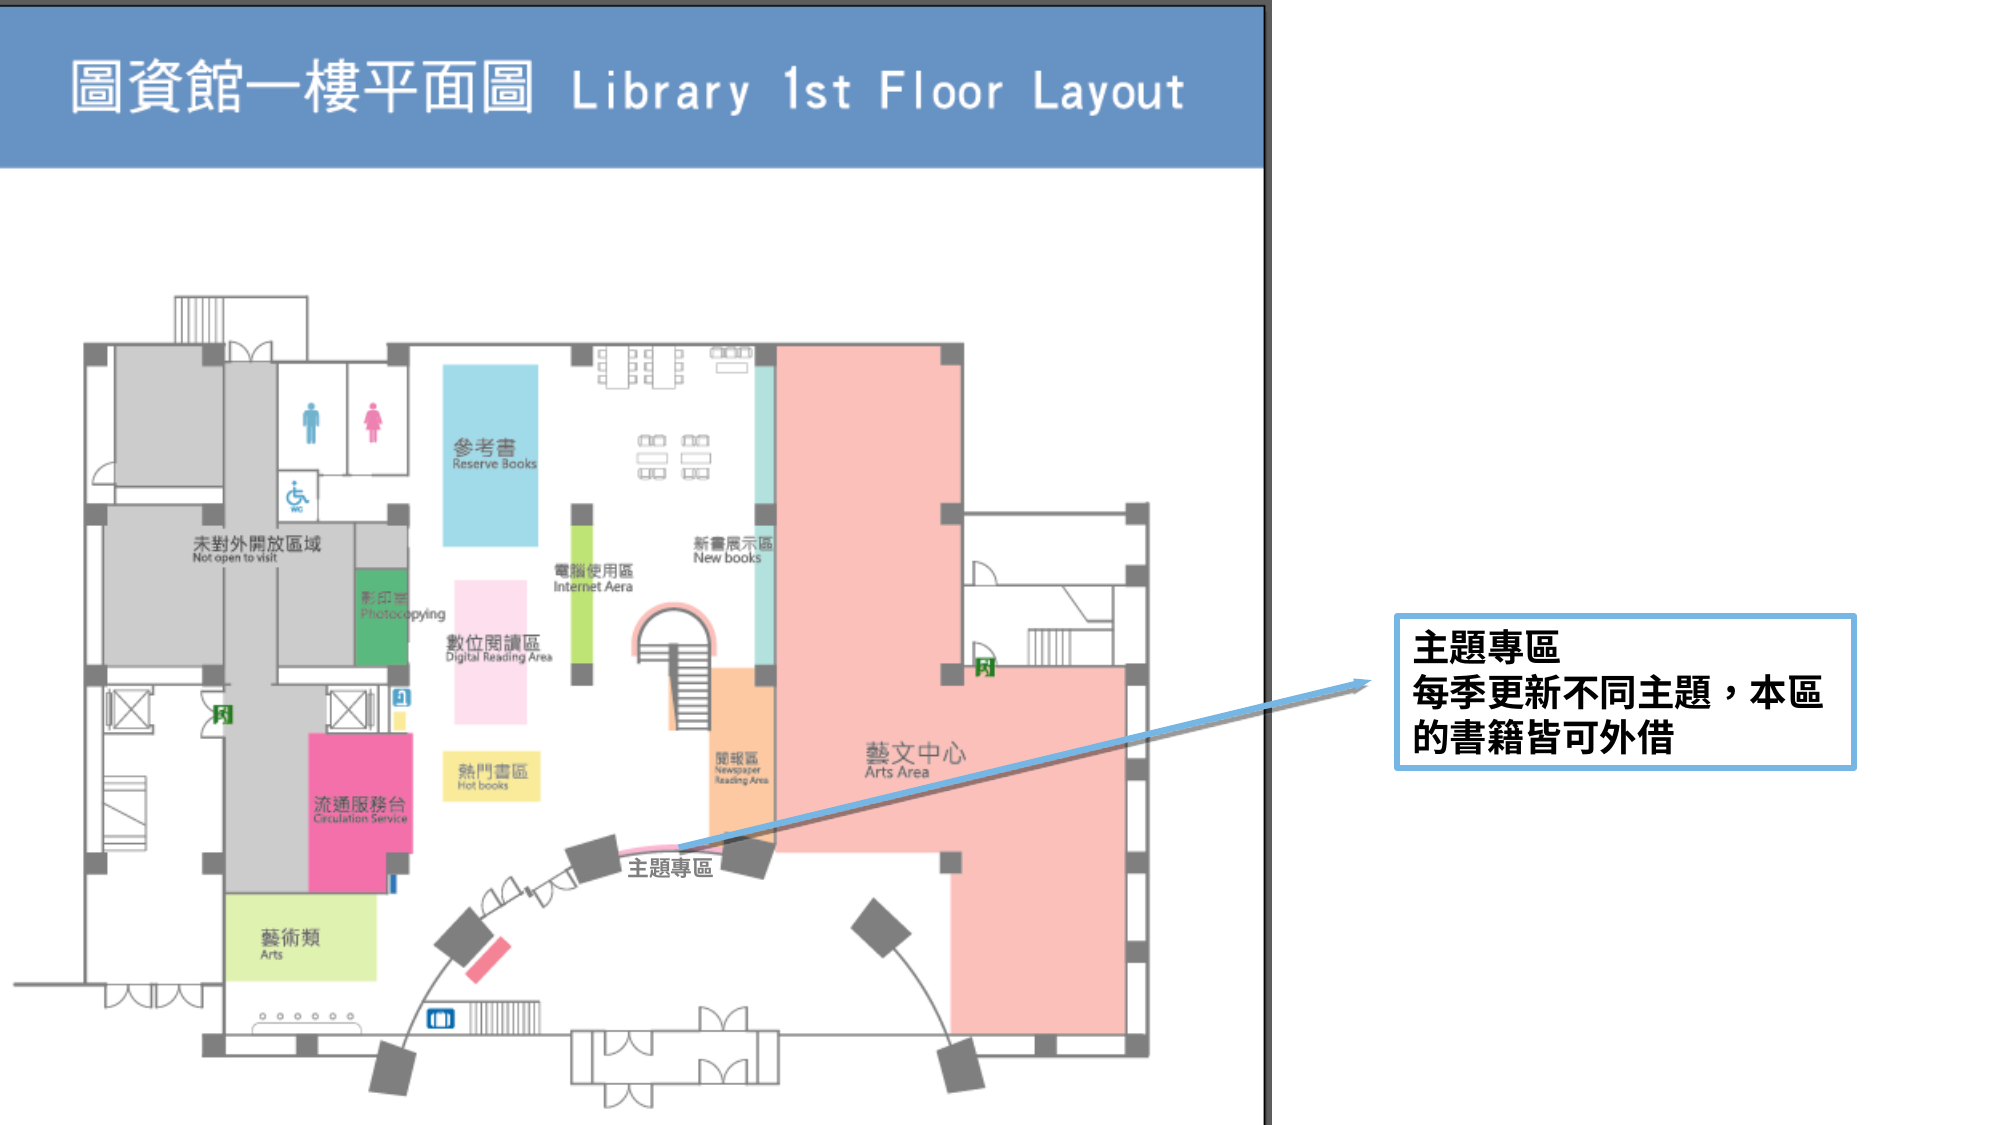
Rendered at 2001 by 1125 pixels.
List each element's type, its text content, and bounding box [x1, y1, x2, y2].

text_box 主題專區 每季更新不同主題，本區的書籍皆可外借 [1397, 616, 1854, 768]
text_box 主題專區 [612, 847, 1070, 891]
picture [0, 0, 1272, 1125]
